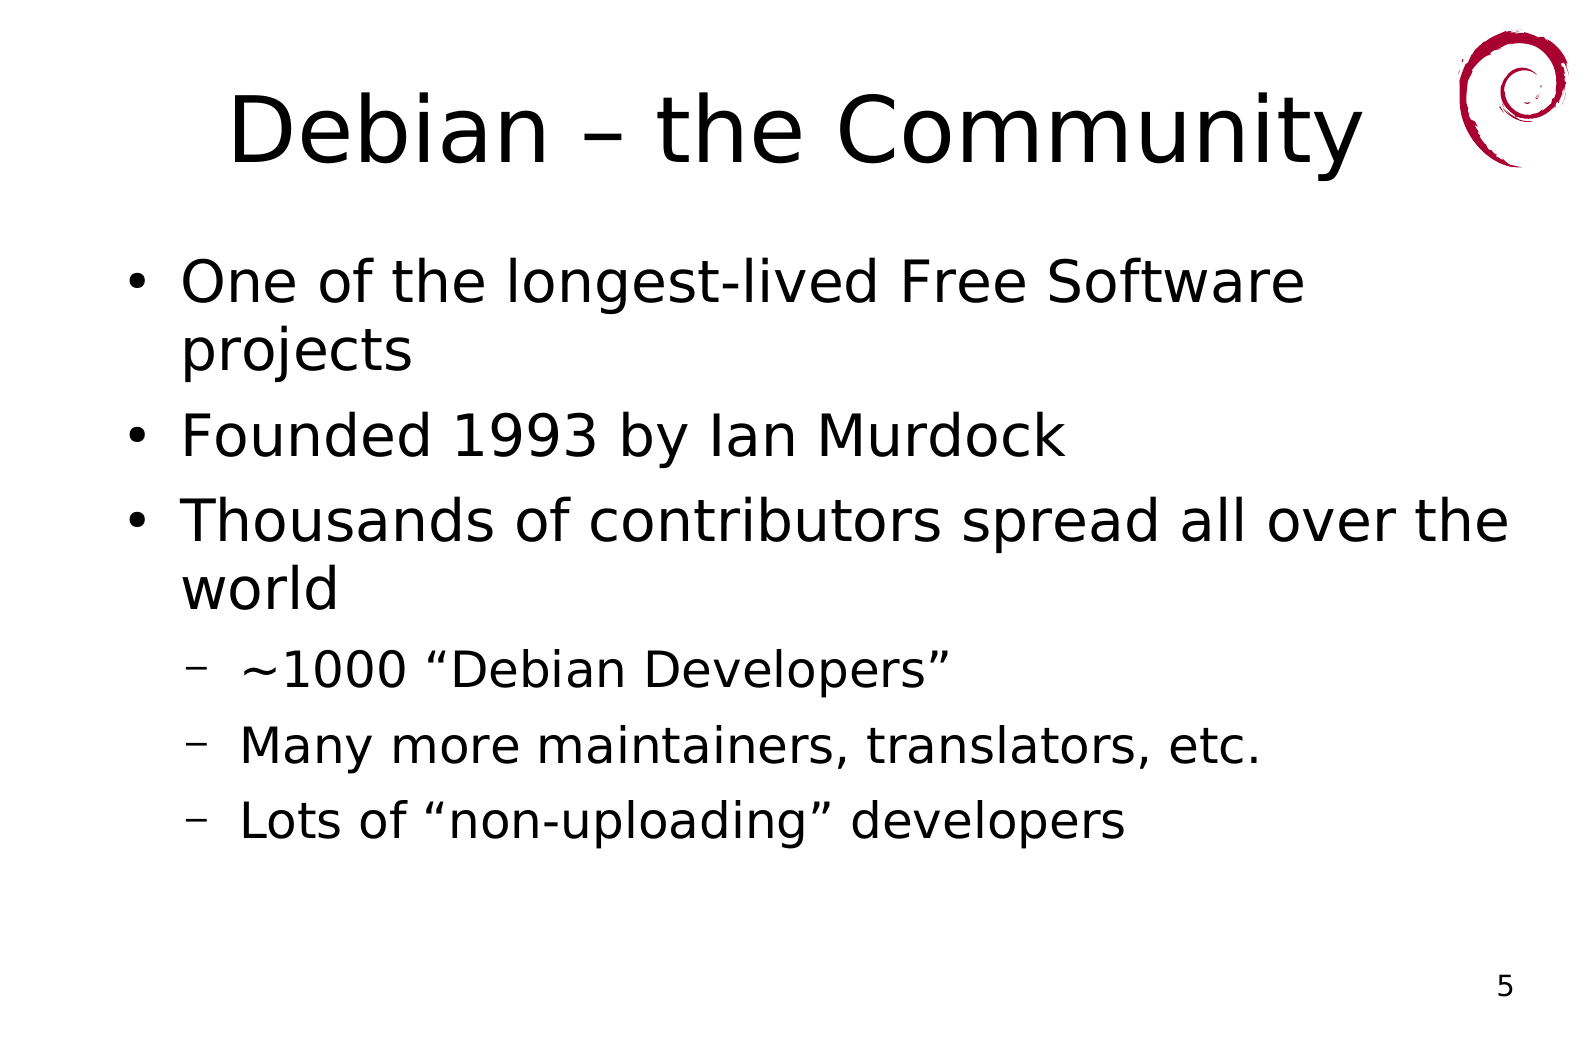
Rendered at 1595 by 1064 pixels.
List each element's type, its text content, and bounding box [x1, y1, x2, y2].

list One of the longest-lived Free Software projects Founded 1993 by Ian Murdock Thousands of contributors spread all over the world ~1000 “Debian Developers” Many more maintainers, translators, etc. Lots of “non-uploading” developers [79, 248, 1515, 899]
title Debian – the Community [79, 42, 1515, 220]
